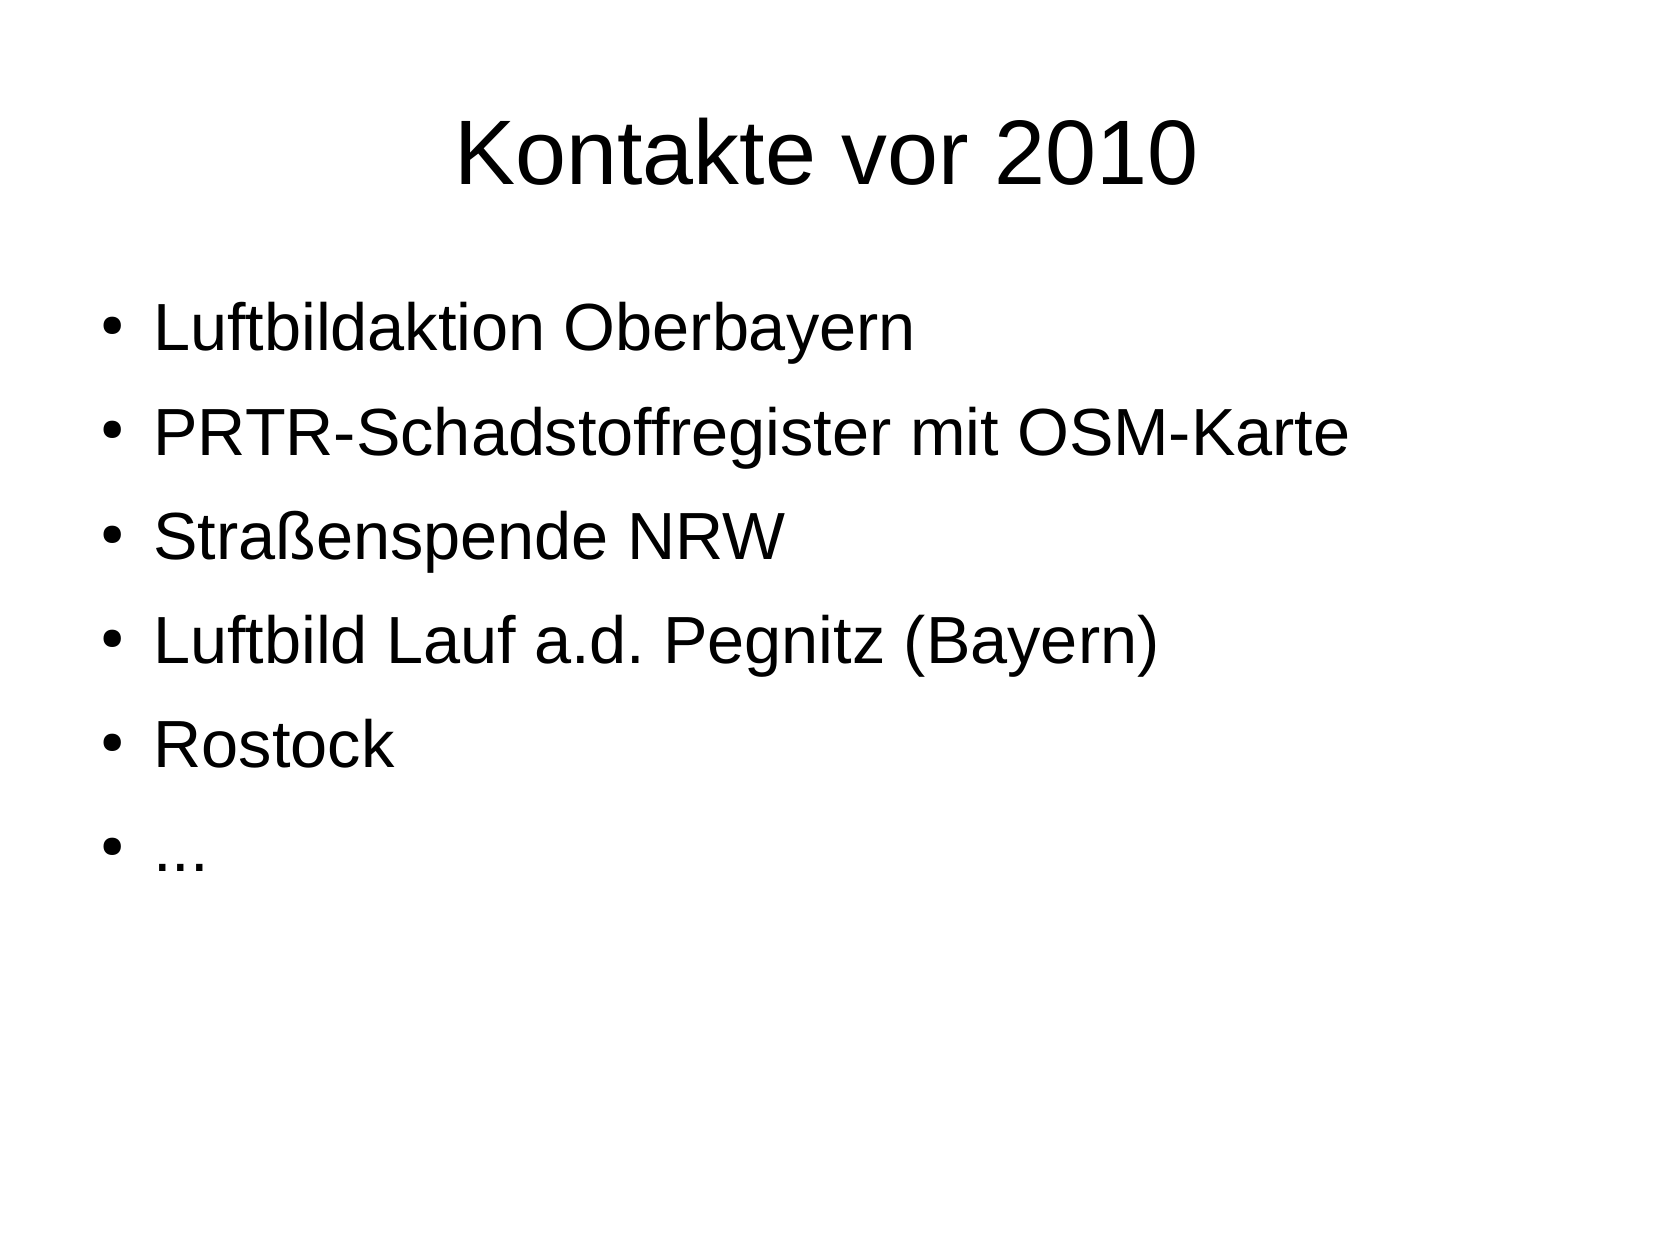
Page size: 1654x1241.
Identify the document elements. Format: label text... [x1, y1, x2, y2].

title Kontakte vor 2010 [82, 49, 1571, 257]
list Luftbildaktion Oberbayern PRTR-Schadstoffregister mit OSM-Karte Straßenspende NRW Luftbild Lauf a.d. Pegnitz (Bayern) Rostock ... [82, 290, 1571, 1109]
